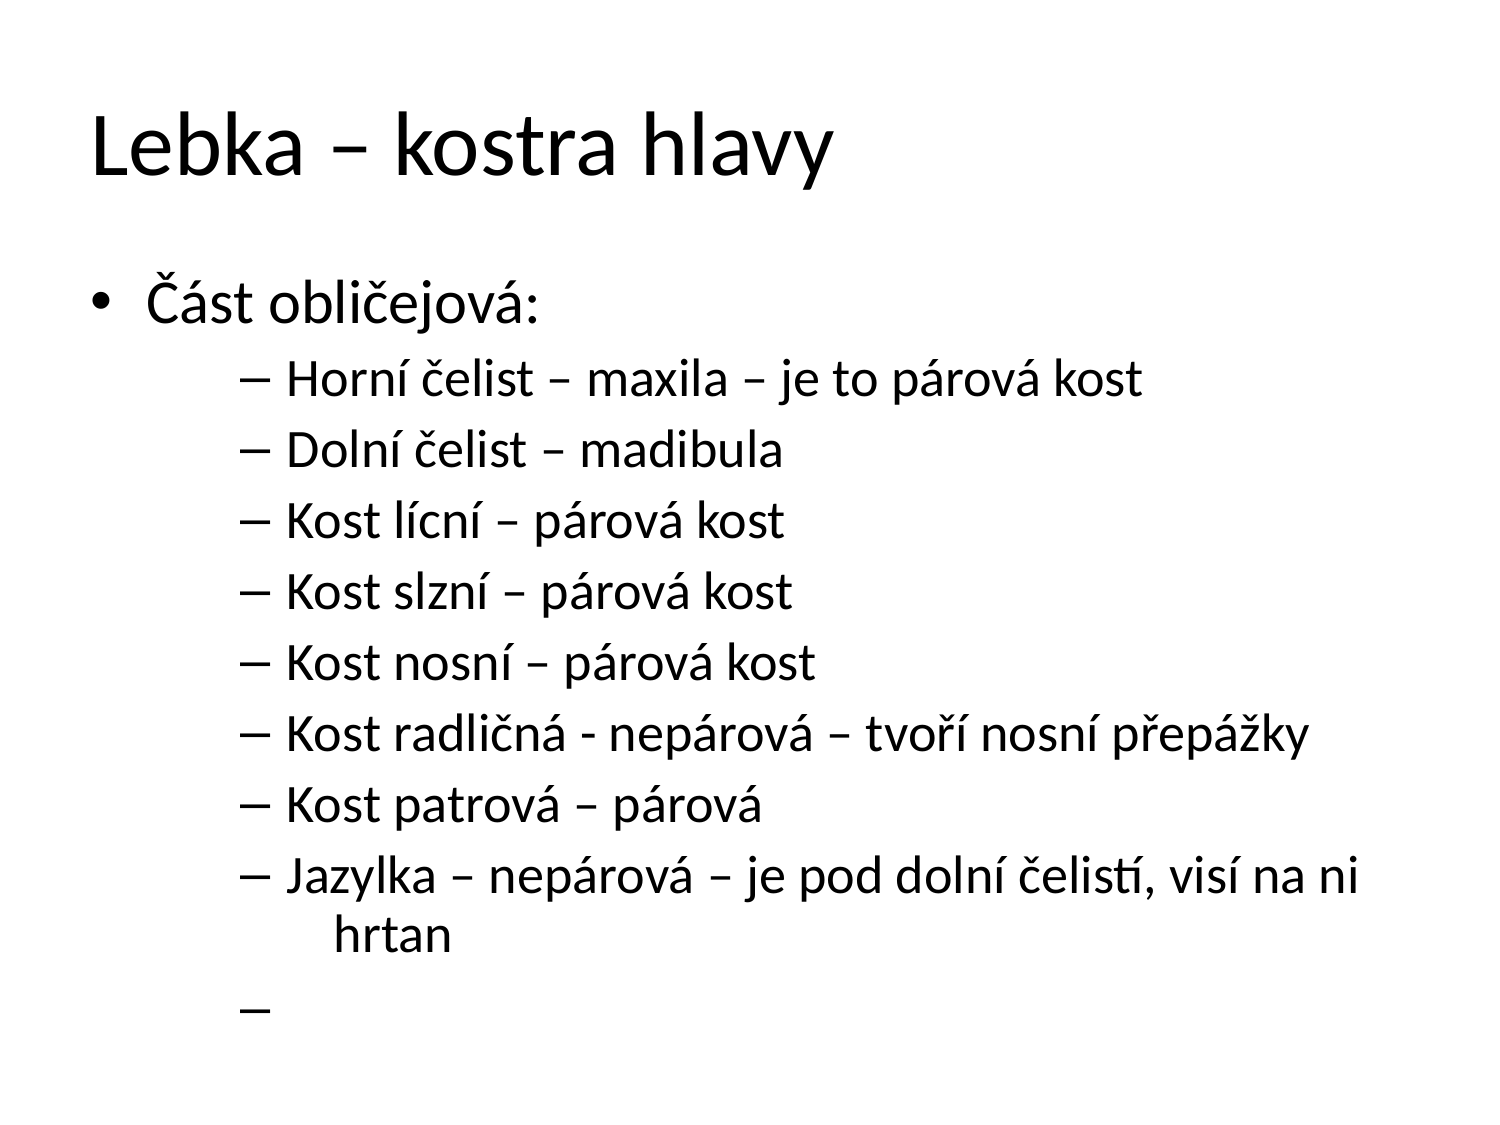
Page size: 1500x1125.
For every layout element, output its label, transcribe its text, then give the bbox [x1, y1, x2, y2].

list Část obličejová: Horní čelist – maxila – je to párová kost Dolní čelist – madibula Kost lícní – párová kost Kost slzní – párová kost Kost nosní – párová kost Kost radličná - nepárová – tvoří nosní přepážky Kost patrová – párová Jazylka – nepárová – je pod dolní čelistí, visí na ni hrtan [75, 262, 1426, 1005]
title Lebka – kostra hlavy [75, 45, 1426, 233]
